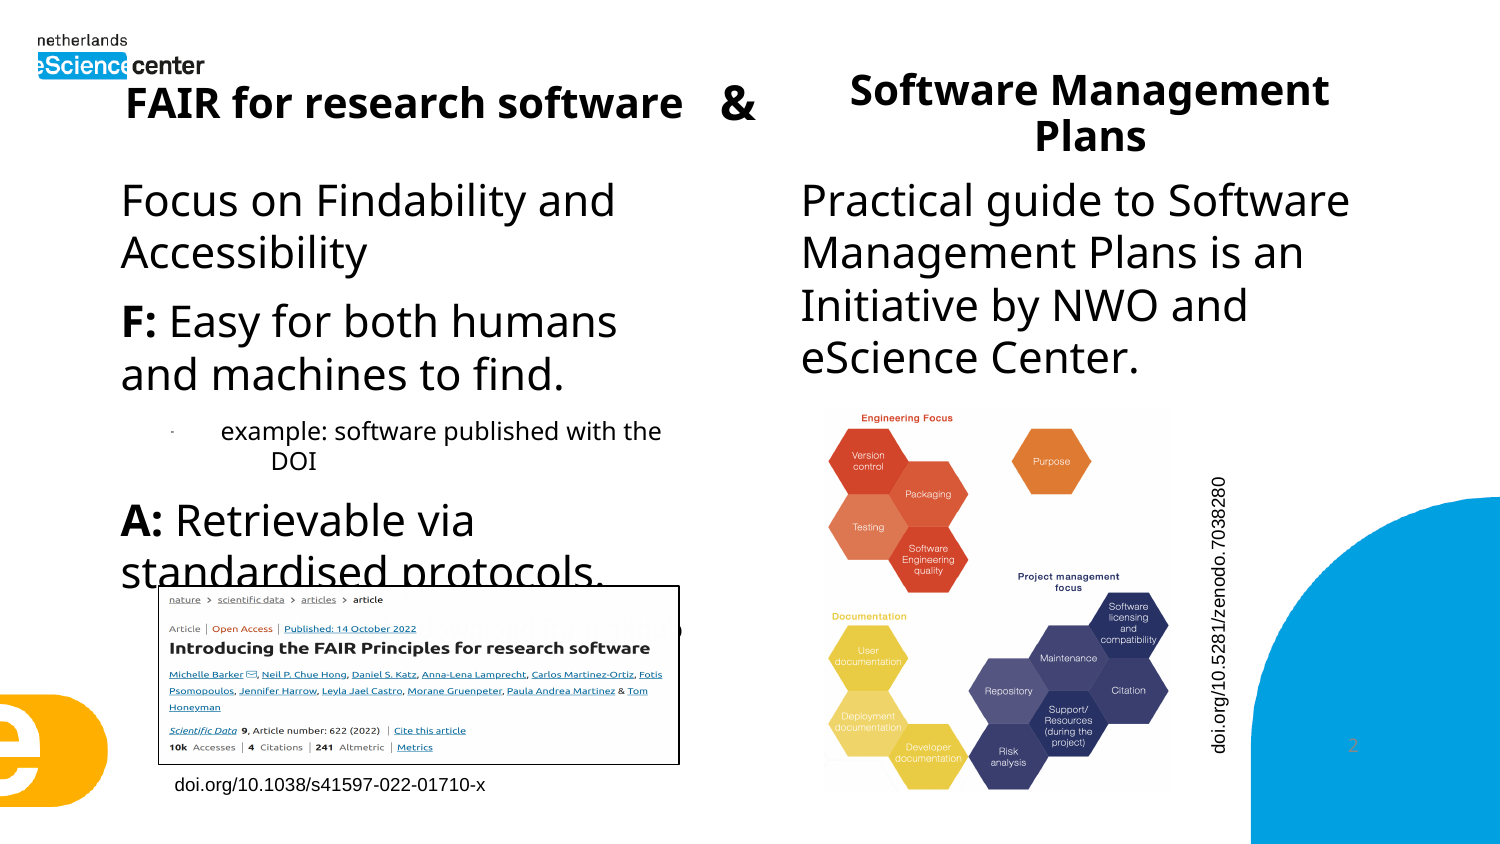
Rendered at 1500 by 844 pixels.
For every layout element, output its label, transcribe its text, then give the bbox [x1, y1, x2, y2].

text_box doi.org/10.5281/zenodo.7038280 [1191, 452, 1245, 770]
title & [696, 63, 780, 146]
list Focus on Findability and Accessibility F: Easy for both humans and machines to find. example: software published with the DOI A: Retrievable via standardised protocols. example: can be download from github [109, 166, 712, 664]
text_box ‹#› [1336, 718, 1420, 775]
list Practical guide to Software Management Plans is an Initiative by NWO and eScience Center. [789, 166, 1437, 664]
picture [159, 587, 679, 757]
text_box doi.org/10.1038/s41597-022-01710-x [159, 757, 679, 811]
title Software Management Plans [789, 63, 1392, 146]
picture [824, 408, 1171, 792]
title FAIR for research software [103, 63, 696, 146]
